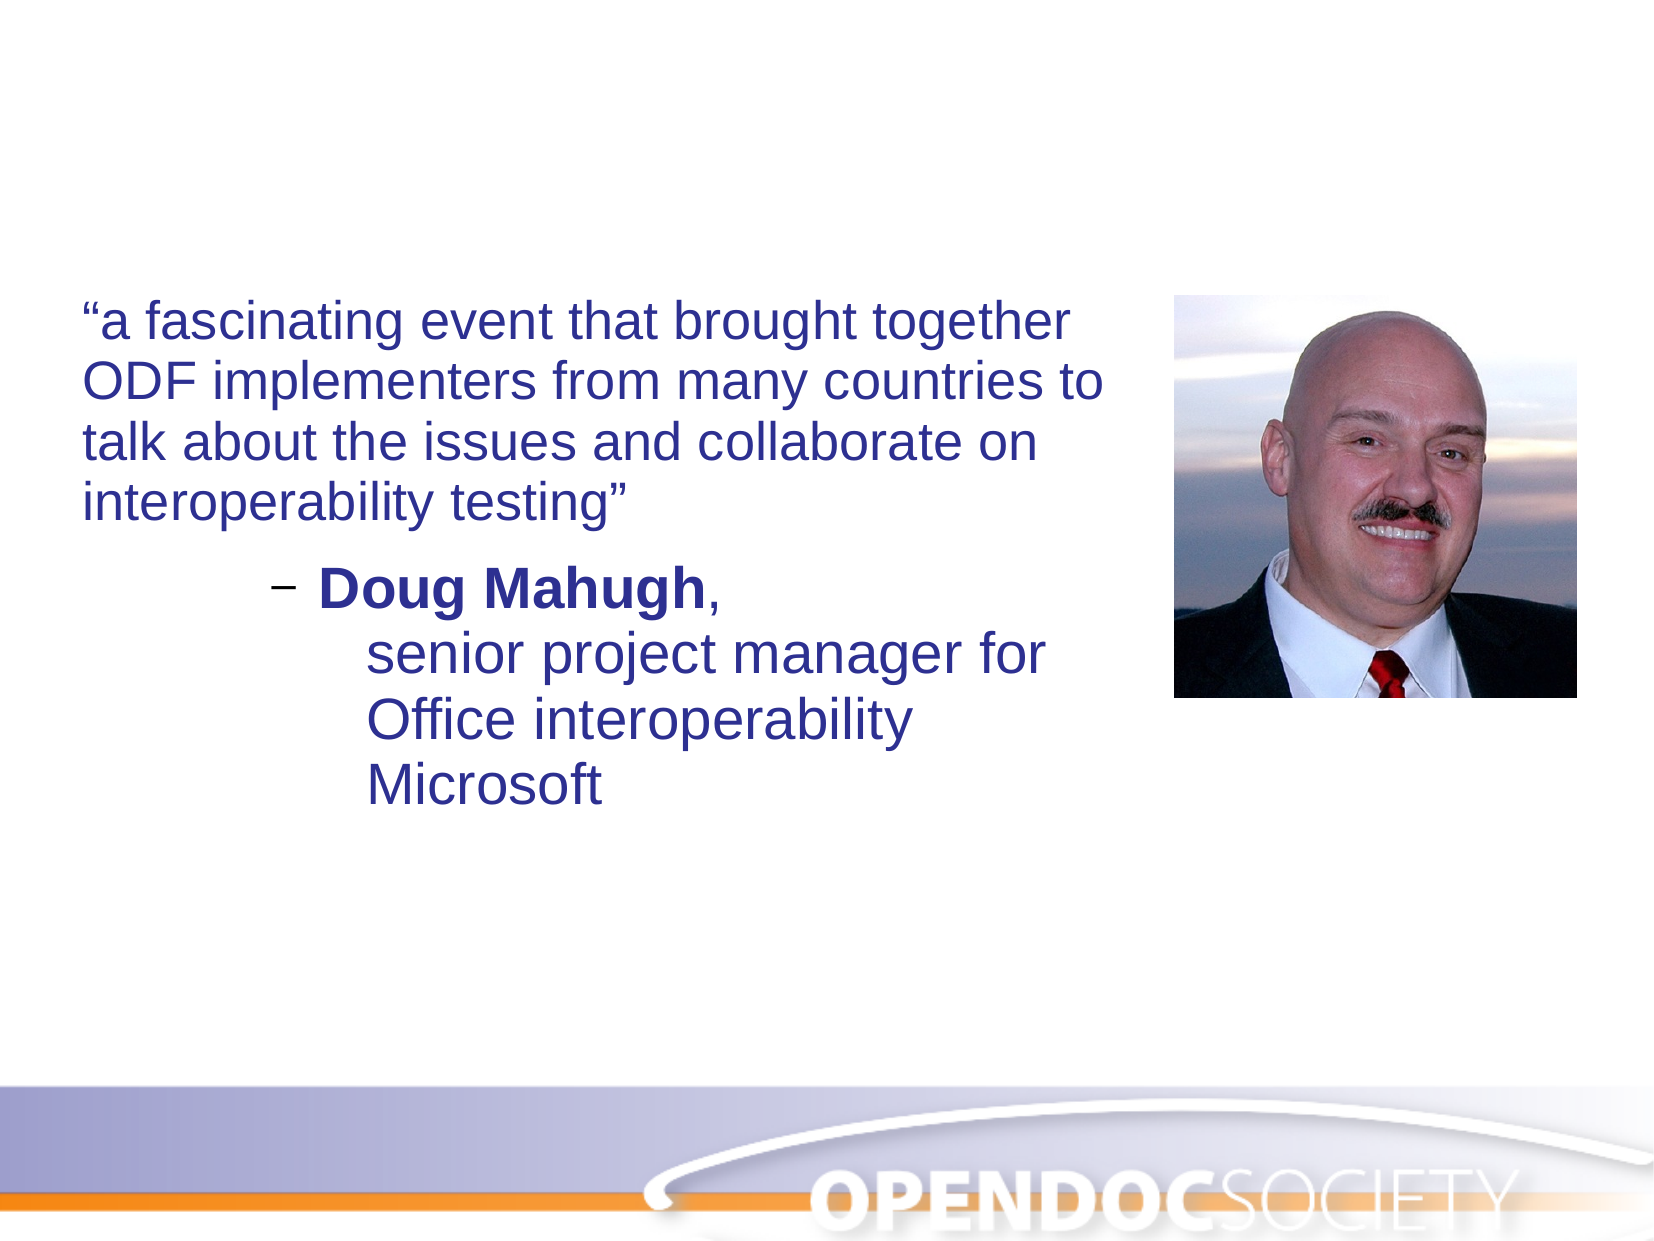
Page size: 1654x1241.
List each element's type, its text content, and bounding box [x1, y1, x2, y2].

picture [0, 0, 1654, 1241]
list “a fascinating event that brought together ODF implementers from many countries to talk about the issues and collaborate on interoperability testing” Doug Mahugh, senior project manager for Office interoperability Microsoft [82, 290, 1152, 1094]
